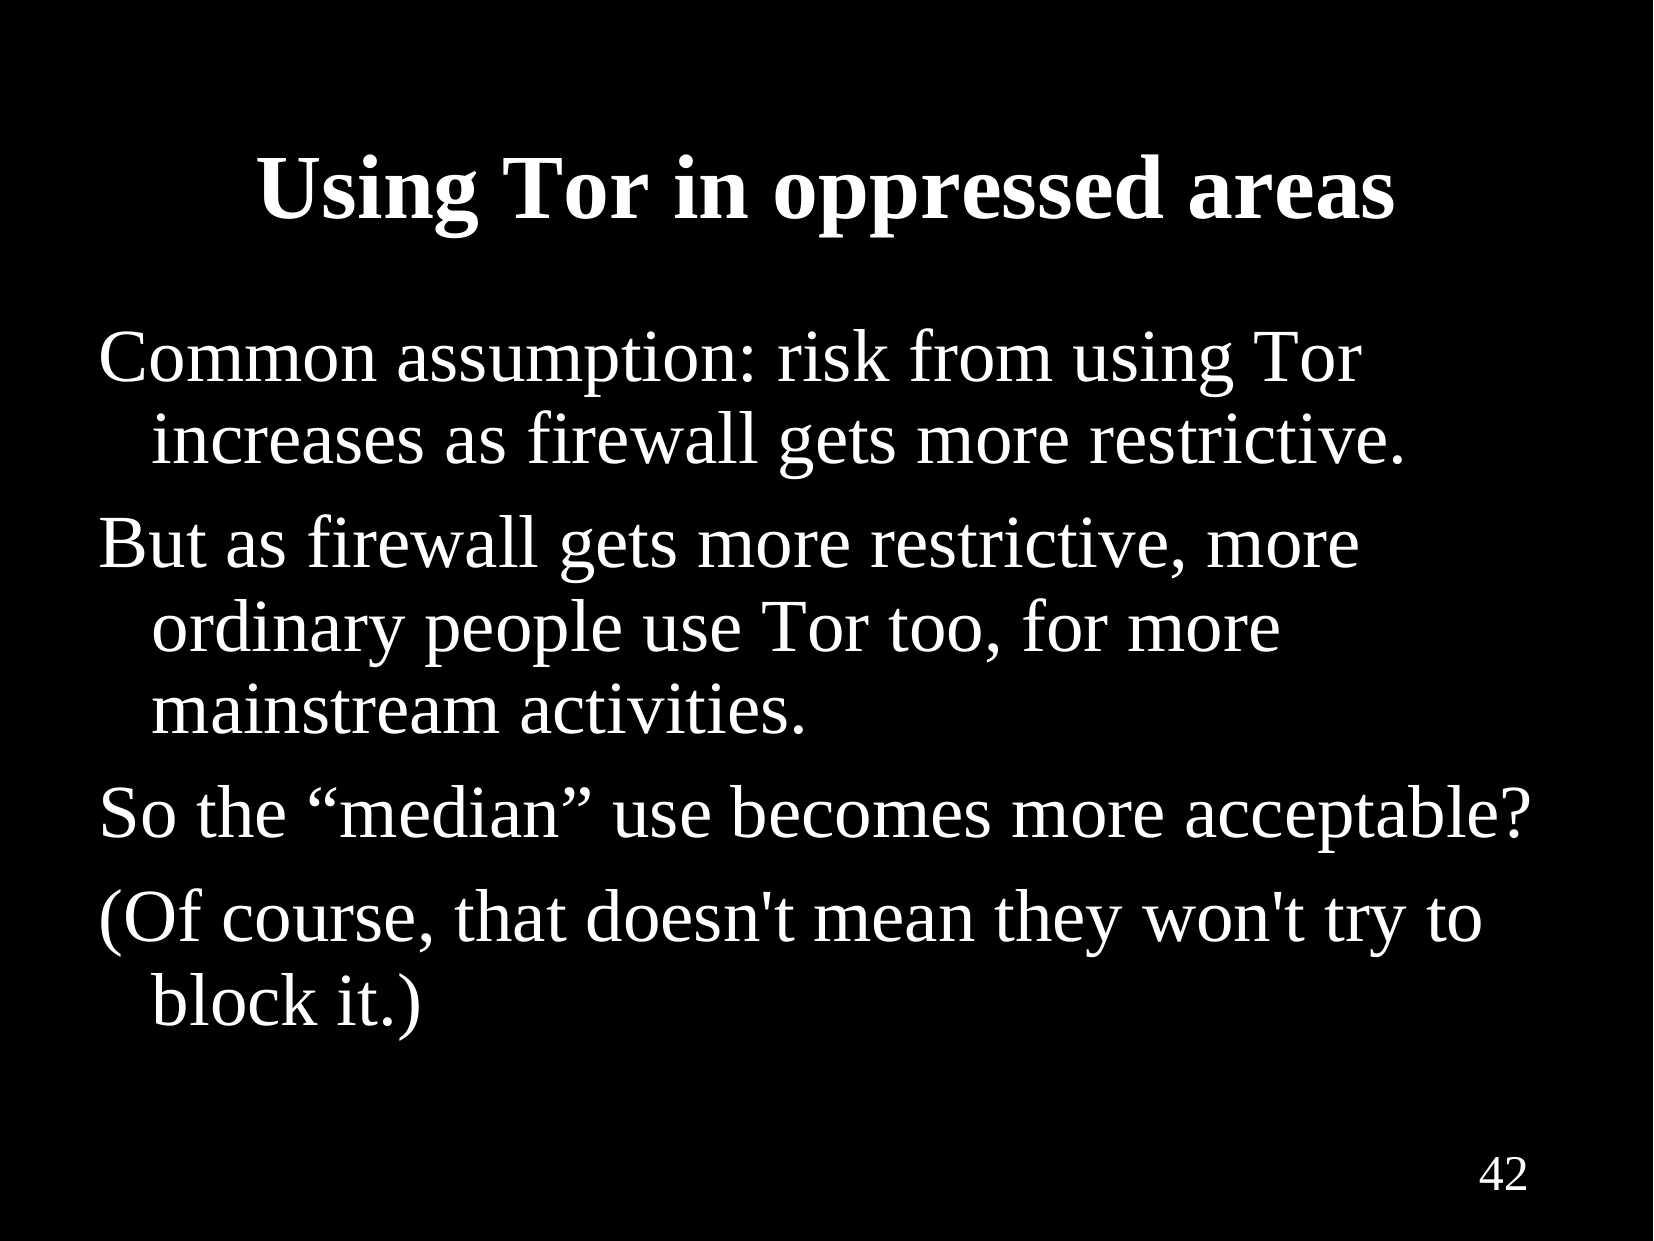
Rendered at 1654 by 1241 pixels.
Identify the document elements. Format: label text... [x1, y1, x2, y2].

list Common assumption: risk from using Tor increases as firewall gets more restrictive. But as firewall gets more restrictive, more ordinary people use Tor too, for more mainstream activities. So the “median” use becomes more acceptable? (Of course, that doesn't mean they won't try to block it.) [81, 314, 1572, 1104]
title Using Tor in oppressed areas [121, 92, 1533, 284]
